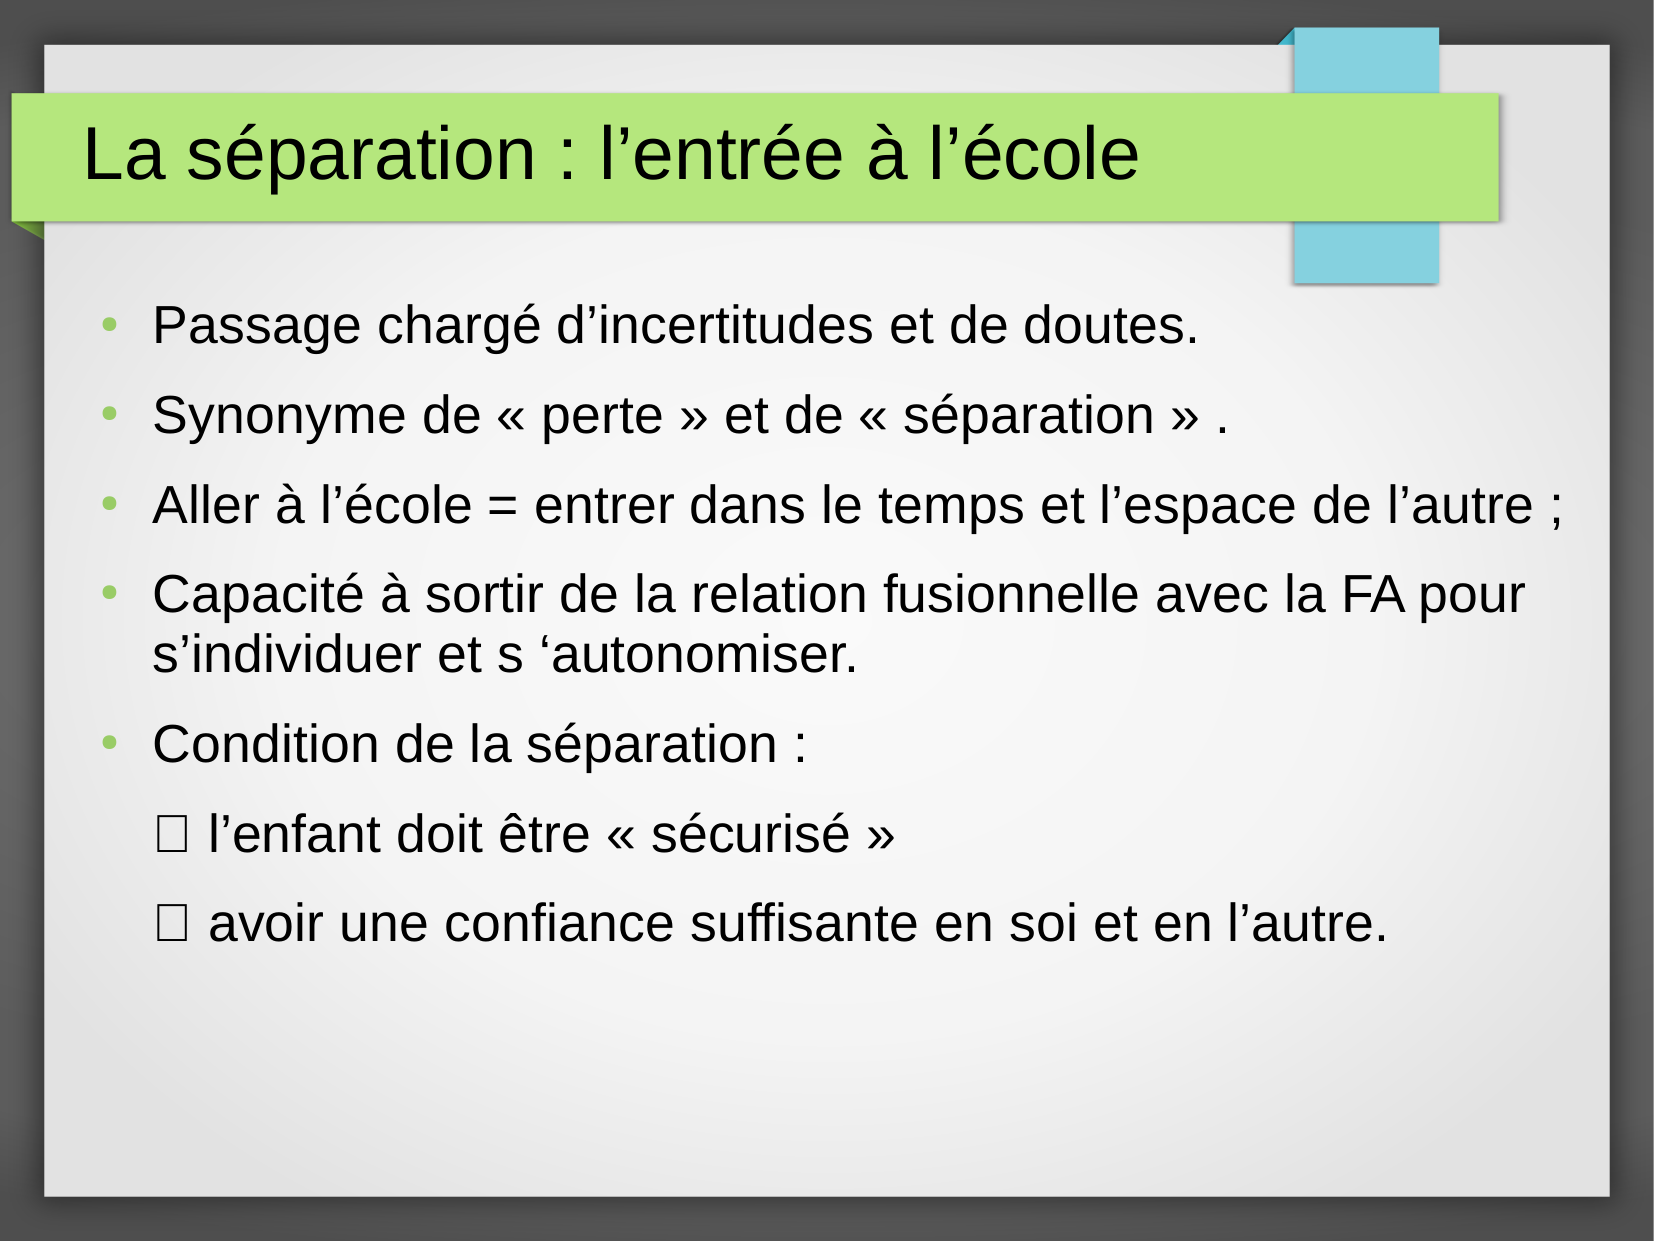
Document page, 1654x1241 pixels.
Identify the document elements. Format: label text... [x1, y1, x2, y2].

list Passage chargé d’incertitudes et de doutes. Synonyme de « perte » et de « séparation » . Aller à l’école = entrer dans le temps et l’espace de l’autre ; Capacité à sortir de la relation fusionnelle avec la FA pour s’individuer et s ‘autonomiser. Condition de la séparation :  l’enfant doit être « sécurisé »  avoir une confiance suffisante en soi et en l’autre. [82, 295, 1571, 1015]
title La séparation : l’entrée à l’école [82, 94, 1264, 213]
picture [0, 0, 1654, 1241]
